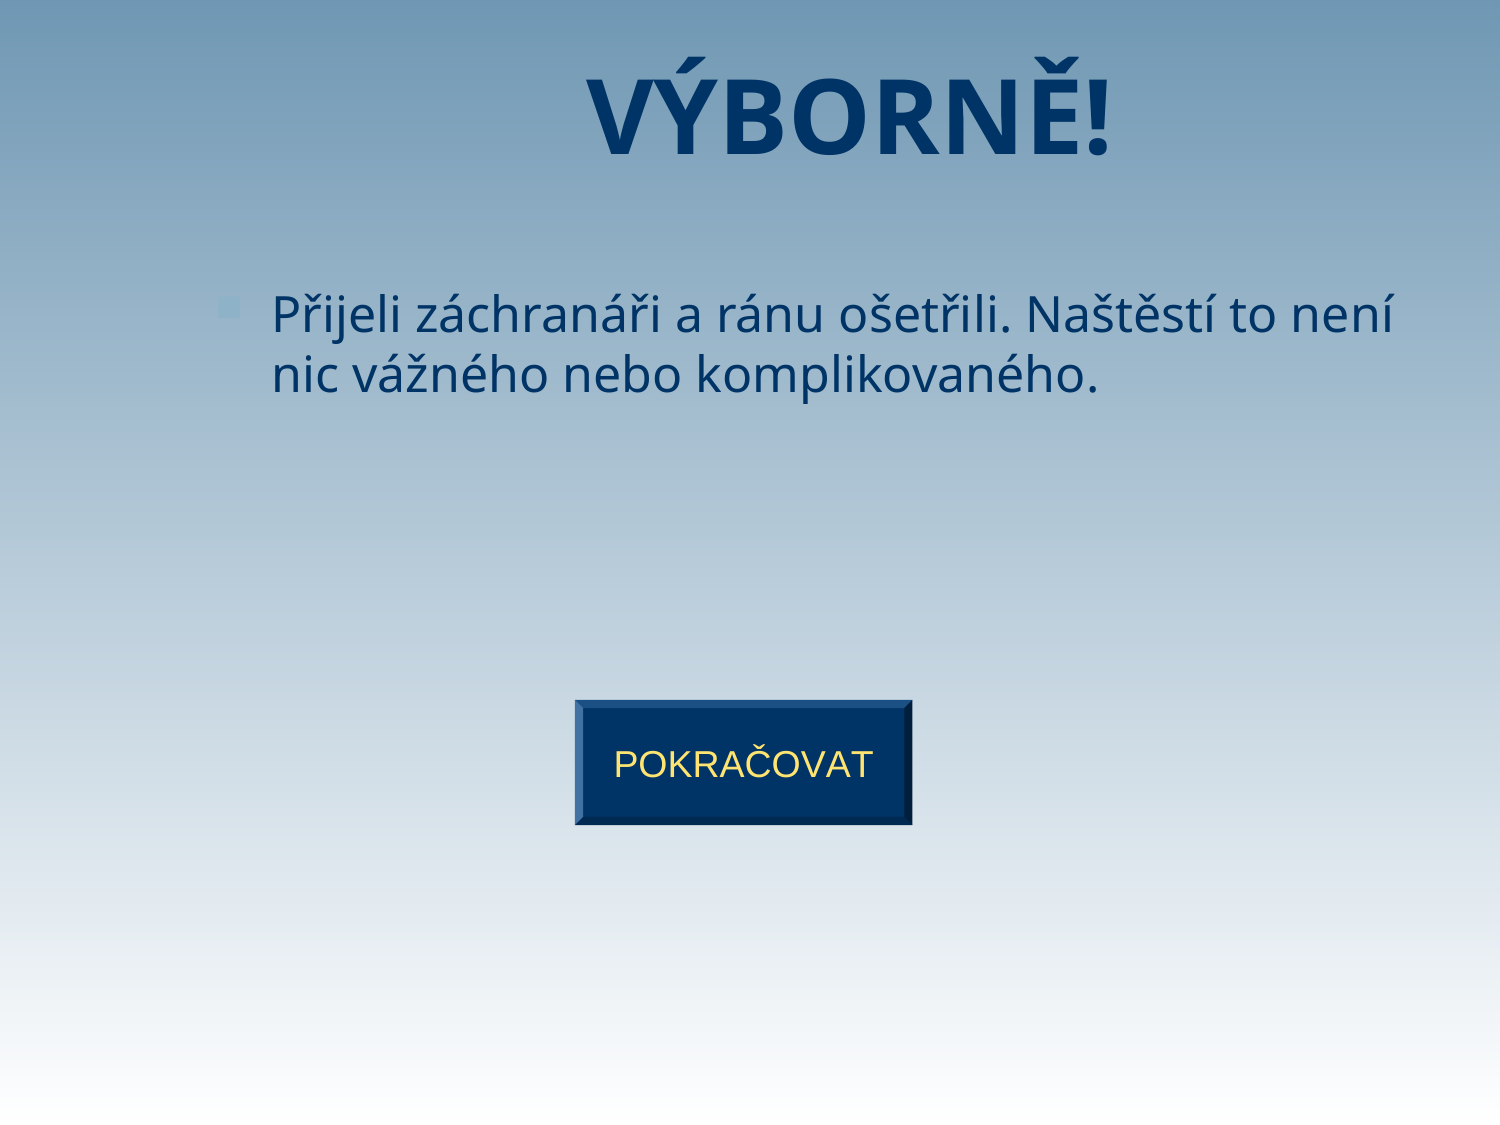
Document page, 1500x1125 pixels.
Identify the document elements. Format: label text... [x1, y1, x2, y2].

list Přijeli záchranáři a ránu ošetřili. Naštěstí to není nic vážného nebo komplikovaného. [199, 274, 1413, 1051]
text_box POKRAČOVAT [584, 709, 904, 816]
title VÝBORNĚ! [199, 24, 1500, 201]
